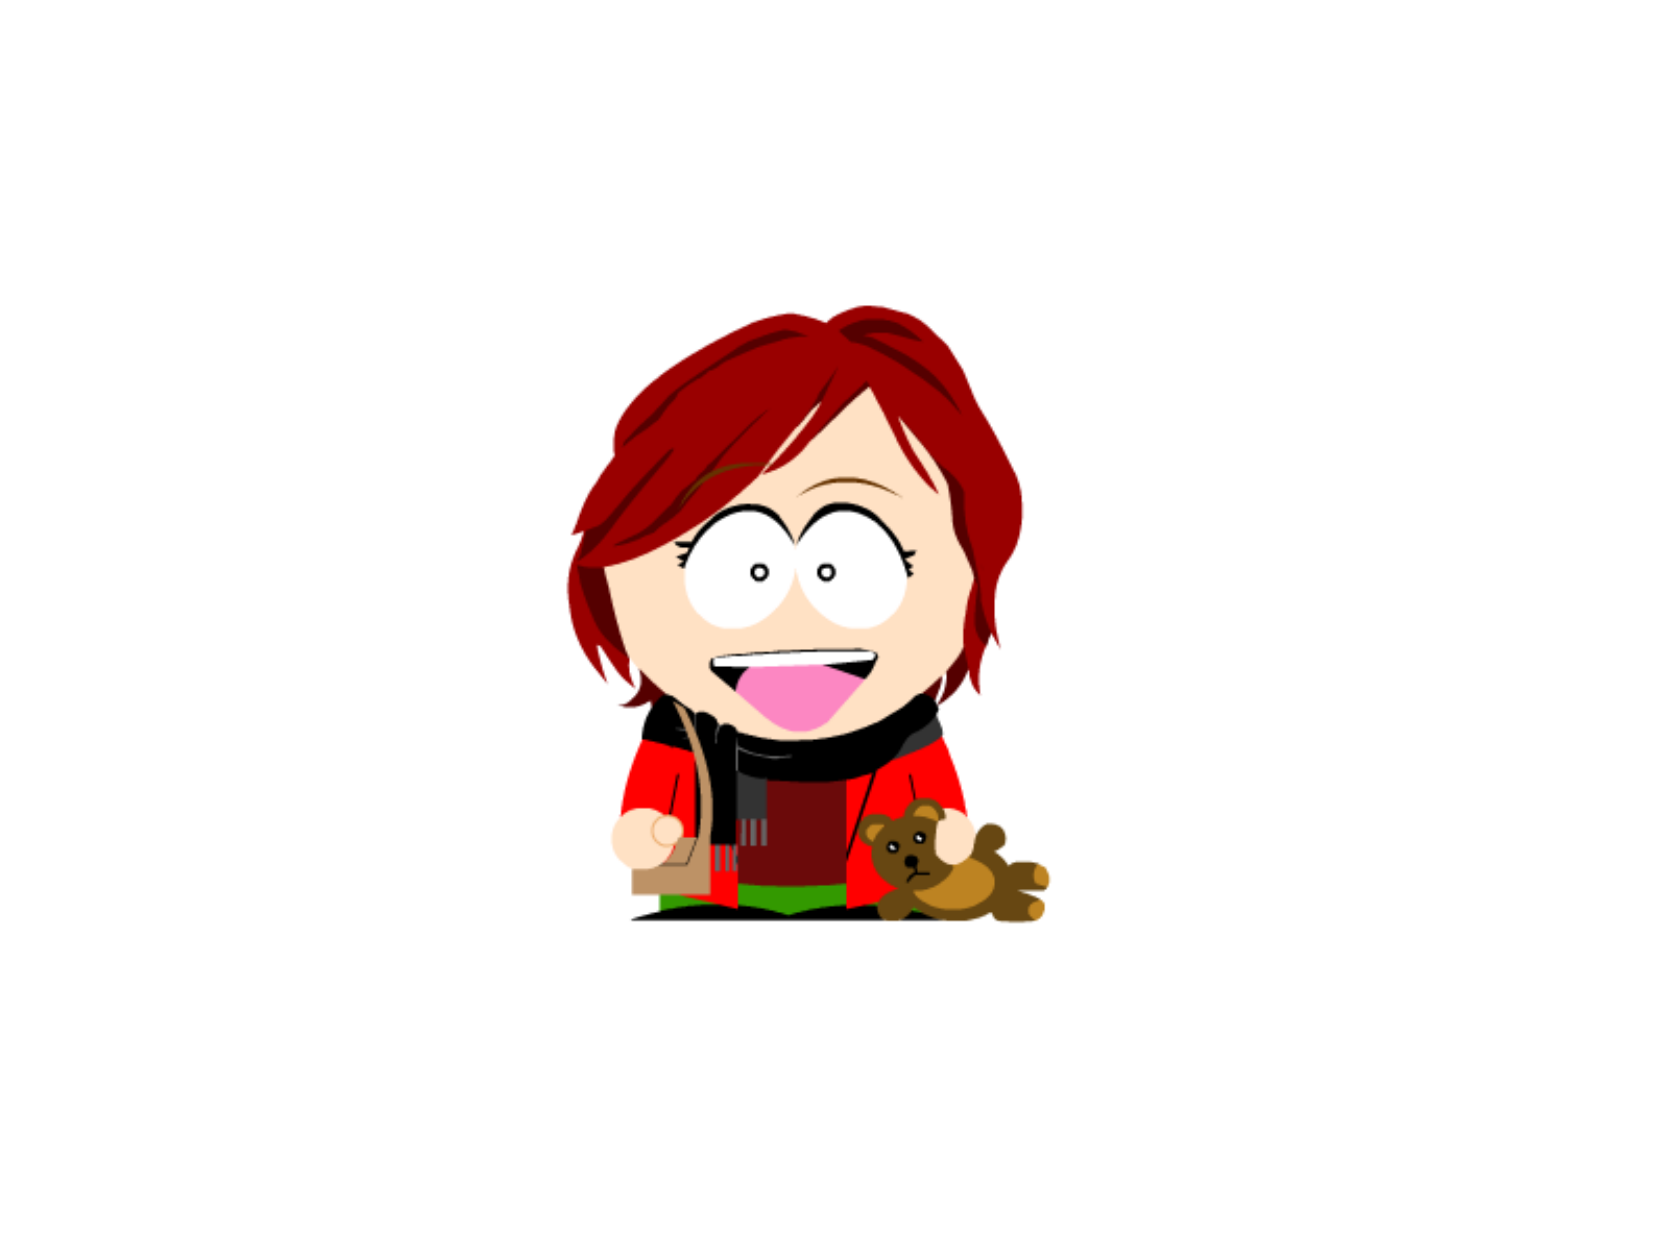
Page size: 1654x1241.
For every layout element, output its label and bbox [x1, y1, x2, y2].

picture [534, 275, 1089, 961]
